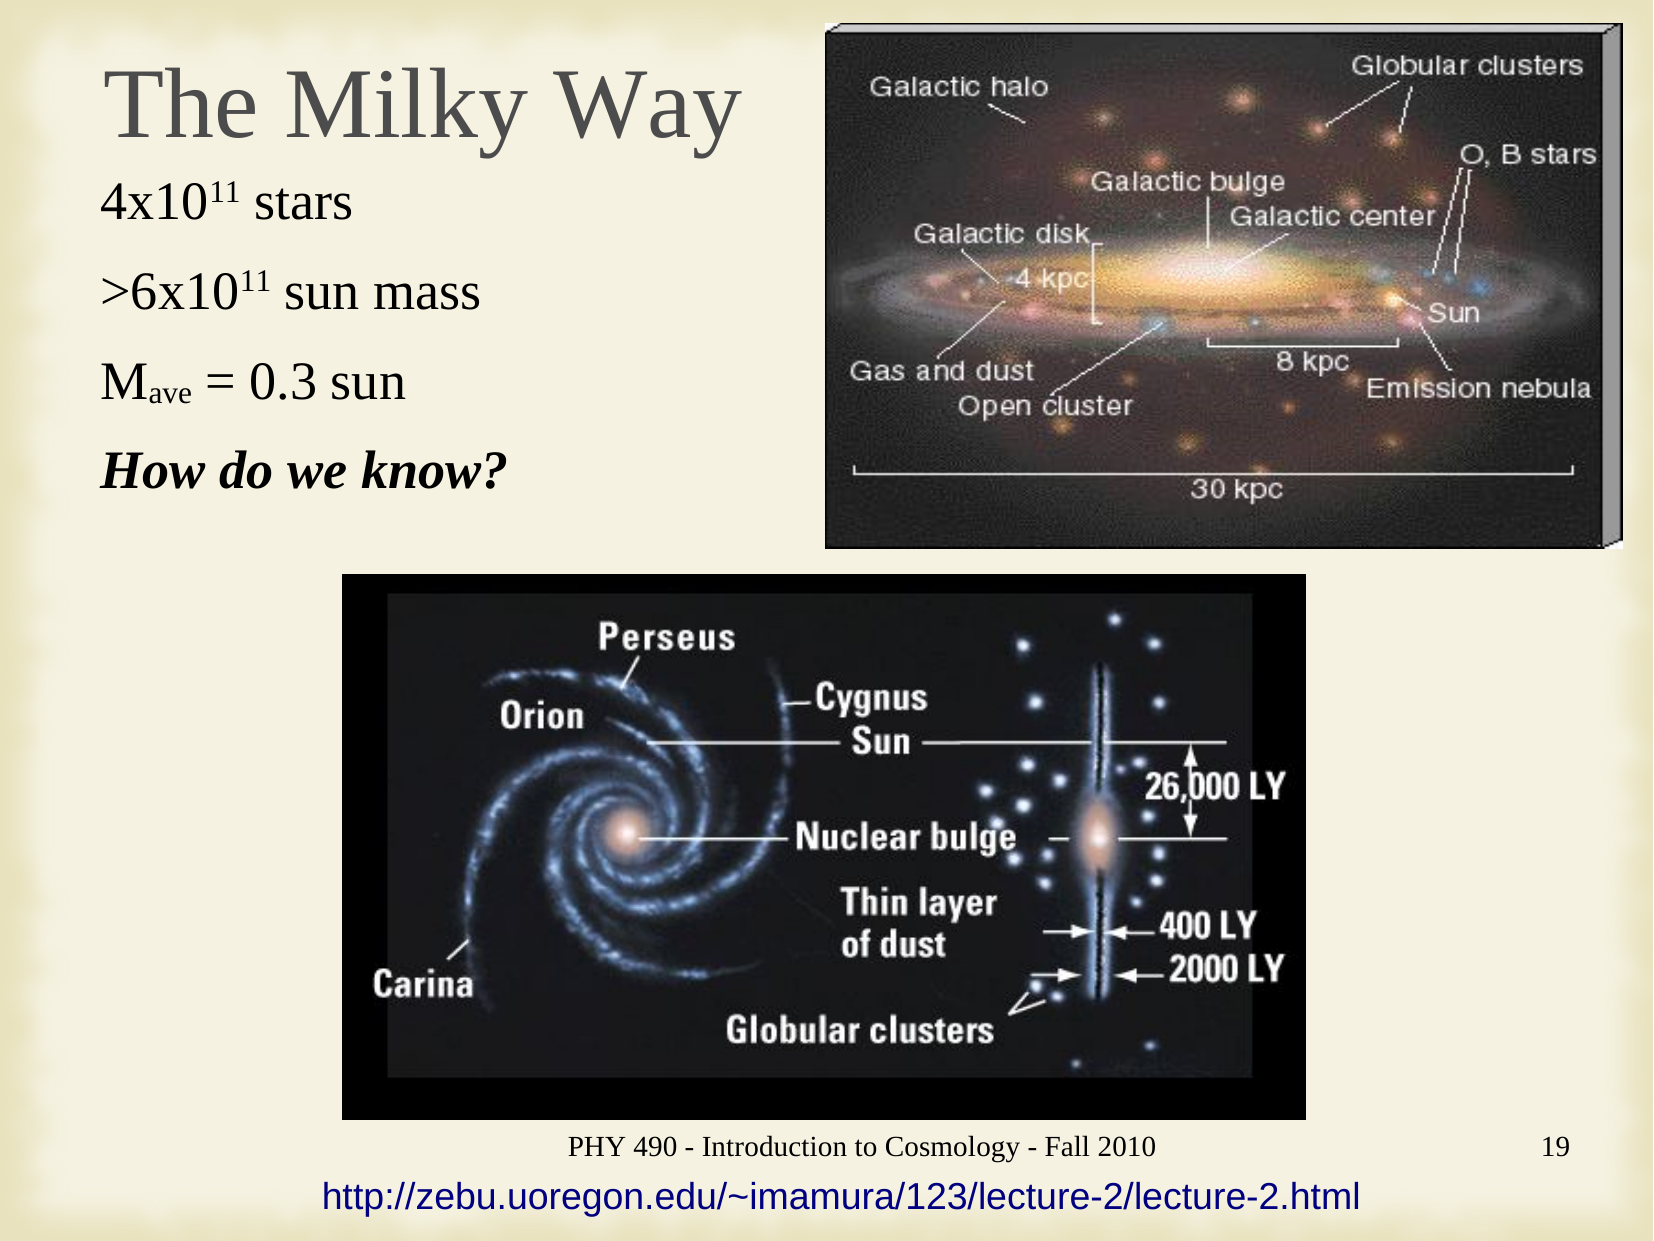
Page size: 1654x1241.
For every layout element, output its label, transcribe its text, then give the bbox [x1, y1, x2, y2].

text_box http://zebu.uoregon.edu/~imamura/123/lecture-2/lecture-2.html [307, 1168, 1376, 1226]
list 4x1011 stars >6x1011 sun mass Mave = 0.3 sun How do we know? [82, 171, 751, 547]
title The Milky Way [70, 0, 776, 208]
picture [0, 0, 1653, 1241]
